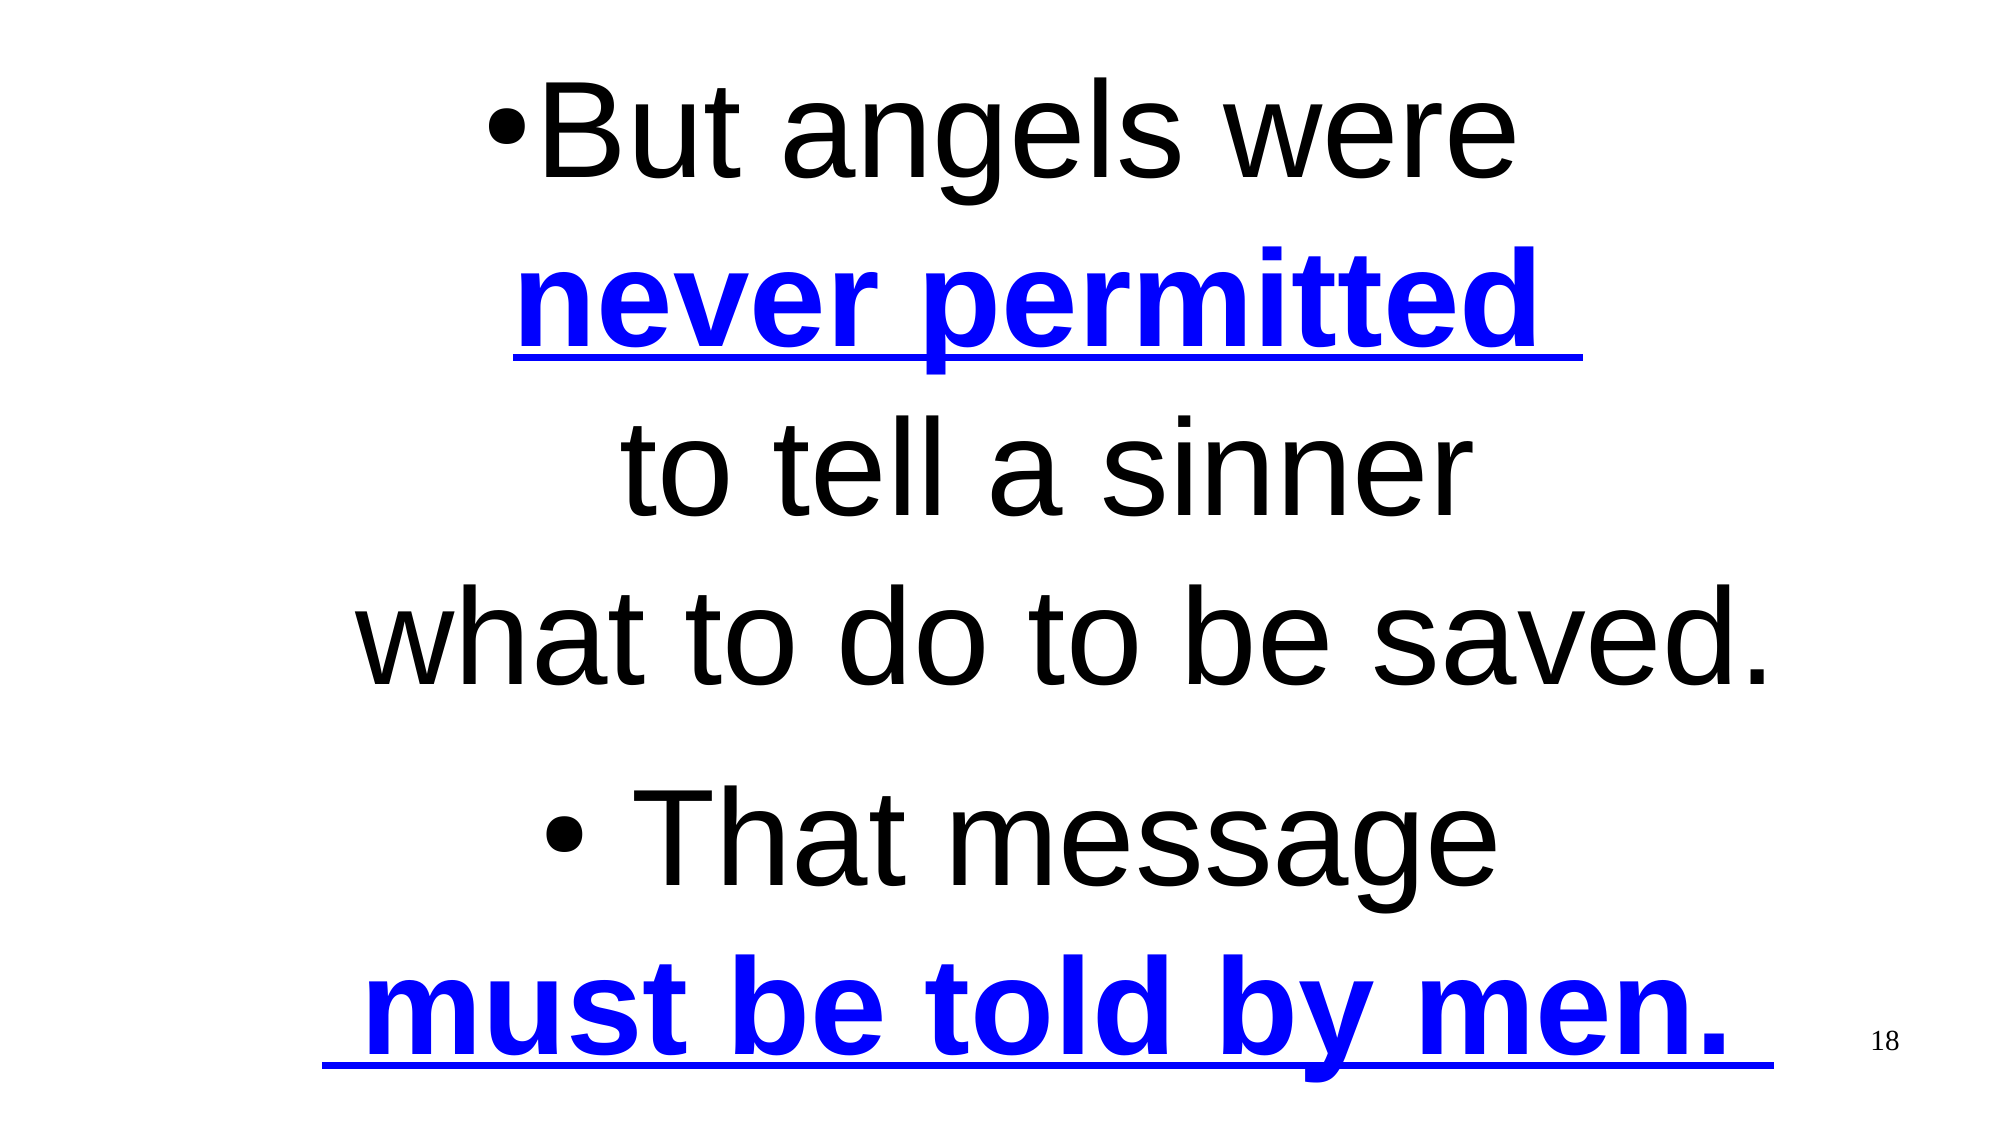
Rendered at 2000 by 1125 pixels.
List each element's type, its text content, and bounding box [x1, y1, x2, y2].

list But angels were never permitted to tell a sinner what to do to be saved. That message must be told by men. [37, 37, 1988, 1088]
